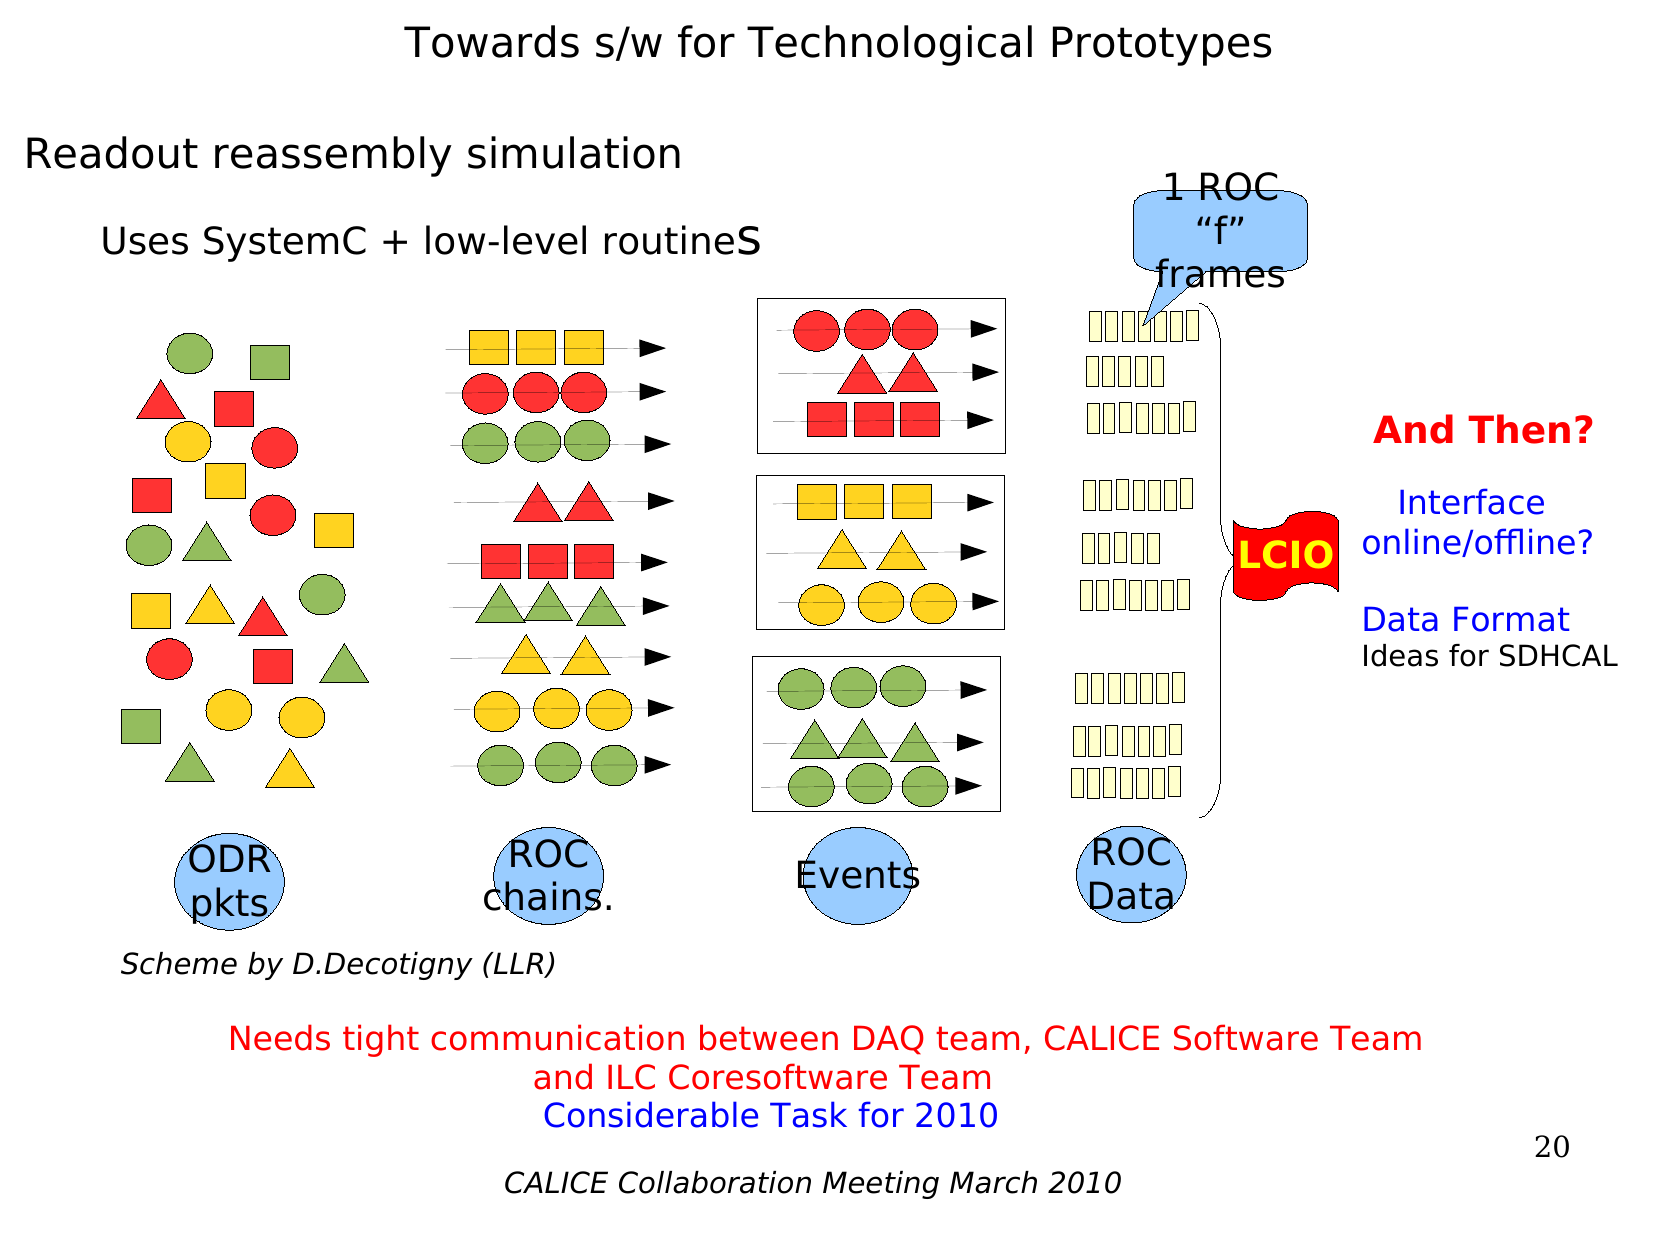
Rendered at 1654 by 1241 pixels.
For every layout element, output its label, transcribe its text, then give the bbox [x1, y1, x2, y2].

text_box [1168, 403, 1180, 434]
text_box [126, 524, 172, 566]
text_box [265, 748, 315, 788]
text_box [1169, 724, 1182, 755]
text_box [1145, 580, 1158, 611]
text_box Scheme by D.Decotigny (LLR) [106, 939, 572, 989]
text_box [1153, 726, 1166, 757]
text_box [1108, 673, 1121, 704]
list Readout reassembly simulation Uses SystemC + low-level routines [5, 129, 1365, 934]
text_box [535, 766, 581, 783]
text_box [528, 564, 568, 579]
text_box Interface online/offline? Data Format Ideas for SDHCAL [1346, 472, 1643, 681]
text_box [1170, 311, 1183, 342]
text_box [132, 478, 172, 513]
text_box [121, 709, 161, 744]
text_box [474, 709, 520, 732]
text_box [1103, 767, 1116, 798]
text_box [588, 586, 614, 606]
text_box [1086, 356, 1099, 387]
text_box [586, 689, 632, 708]
text_box [532, 581, 564, 606]
text_box ODR pkts [174, 833, 285, 931]
text_box [564, 349, 604, 365]
text_box [564, 502, 614, 521]
text_box [572, 635, 599, 657]
text_box [1133, 480, 1145, 511]
text_box [1103, 403, 1115, 434]
text_box [1156, 673, 1169, 704]
text_box [136, 379, 186, 419]
text_box [1138, 311, 1151, 342]
text_box [564, 330, 604, 348]
text_box [481, 544, 521, 563]
text_box [469, 350, 509, 365]
text_box [1129, 580, 1142, 611]
text_box [1135, 356, 1148, 387]
text_box [477, 745, 524, 765]
text_box [1138, 726, 1150, 757]
text_box [576, 481, 602, 501]
text_box [1099, 480, 1112, 511]
text_box [1180, 478, 1193, 509]
text_box [1105, 725, 1118, 756]
text_box ROC Data [1076, 826, 1187, 923]
text_box [1186, 310, 1199, 341]
text_box [1152, 403, 1165, 434]
text_box [513, 502, 563, 522]
text_box [1073, 726, 1086, 757]
text_box [185, 584, 235, 624]
text_box [475, 607, 573, 623]
text_box [1114, 532, 1127, 563]
text_box [214, 391, 254, 427]
text_box [319, 643, 369, 683]
text_box [1177, 579, 1190, 610]
text_box [1080, 580, 1093, 611]
text_box [516, 330, 556, 349]
text_box ODR pkts [196, 898, 207, 914]
text_box [485, 583, 515, 607]
text_box [1183, 401, 1196, 432]
text_box [516, 349, 556, 365]
text_box [533, 688, 580, 708]
text_box [1120, 768, 1133, 799]
text_box [1075, 673, 1088, 704]
text_box Towards s/w for Technological Prototypes [389, 11, 1289, 76]
text_box [514, 421, 561, 444]
text_box [1152, 768, 1165, 799]
text_box [1164, 480, 1177, 511]
text_box [1122, 726, 1135, 757]
text_box [501, 658, 551, 674]
text_box [1136, 768, 1149, 799]
text_box [752, 656, 1001, 812]
text_box [1083, 480, 1096, 511]
text_box [251, 427, 298, 469]
text_box [469, 330, 509, 349]
text_box [576, 607, 626, 626]
text_box Events [803, 827, 913, 925]
text_box [756, 475, 1005, 630]
text_box [574, 563, 614, 579]
text_box [511, 634, 541, 657]
text_box 1 ROC “f” frames [1133, 190, 1308, 326]
text_box [515, 445, 561, 463]
text_box [526, 482, 550, 501]
text_box [513, 393, 607, 413]
text_box [462, 393, 509, 415]
text_box [165, 421, 212, 462]
text_box [250, 345, 290, 380]
text_box [182, 521, 232, 561]
text_box [314, 513, 354, 548]
text_box [757, 298, 1006, 454]
text_box [1087, 768, 1100, 799]
text_box [166, 333, 213, 374]
text_box [131, 593, 171, 629]
text_box [1087, 403, 1100, 434]
text_box [1088, 726, 1101, 757]
text_box [564, 420, 611, 444]
text_box [474, 691, 520, 709]
text_box [299, 574, 346, 615]
text_box [1161, 580, 1174, 611]
text_box ROC chains. [493, 827, 604, 925]
text_box [533, 709, 580, 729]
text_box [591, 765, 638, 786]
text_box [278, 697, 325, 738]
text_box [591, 745, 637, 765]
text_box [1118, 356, 1131, 387]
text_box [560, 658, 611, 675]
text_box ROC Data [1093, 885, 1109, 906]
text_box [535, 742, 582, 765]
text_box [1147, 533, 1160, 564]
text_box [249, 494, 296, 536]
text_box [1089, 311, 1102, 342]
text_box [1071, 768, 1084, 798]
text_box [462, 422, 509, 445]
text_box [205, 463, 246, 499]
text_box [146, 638, 193, 680]
text_box [1131, 533, 1144, 564]
text_box [1154, 311, 1167, 342]
text_box [1136, 403, 1149, 434]
text_box [1151, 356, 1164, 387]
text_box LCIO [1233, 511, 1339, 601]
text_box [1102, 356, 1115, 387]
text_box Needs tight communication between DAQ team, CALICE Software Team and ILC Coresoftware Team Considerable Task for 2010 [213, 1012, 1418, 1143]
text_box [462, 446, 508, 464]
text_box [481, 564, 521, 579]
text_box [205, 689, 252, 731]
text_box [1168, 766, 1181, 797]
text_box [1172, 672, 1185, 703]
text_box [165, 742, 215, 782]
text_box [528, 544, 568, 563]
text_box And Then? [1358, 401, 1630, 460]
text_box [1098, 533, 1110, 564]
text_box [477, 766, 524, 786]
text_box [1091, 673, 1104, 704]
text_box [1116, 479, 1129, 510]
text_box [513, 372, 607, 392]
text_box [1122, 311, 1135, 342]
text_box [564, 445, 610, 461]
text_box [238, 596, 288, 636]
text_box [1124, 673, 1137, 704]
text_box [574, 544, 614, 562]
text_box [1096, 580, 1109, 611]
text_box [1148, 480, 1161, 511]
text_box [1119, 402, 1132, 433]
text_box [1105, 311, 1118, 342]
text_box [253, 649, 293, 684]
text_box [1140, 673, 1153, 704]
text_box [462, 373, 509, 392]
text_box [1082, 533, 1095, 564]
text_box [586, 709, 633, 731]
text_box [1113, 579, 1126, 610]
